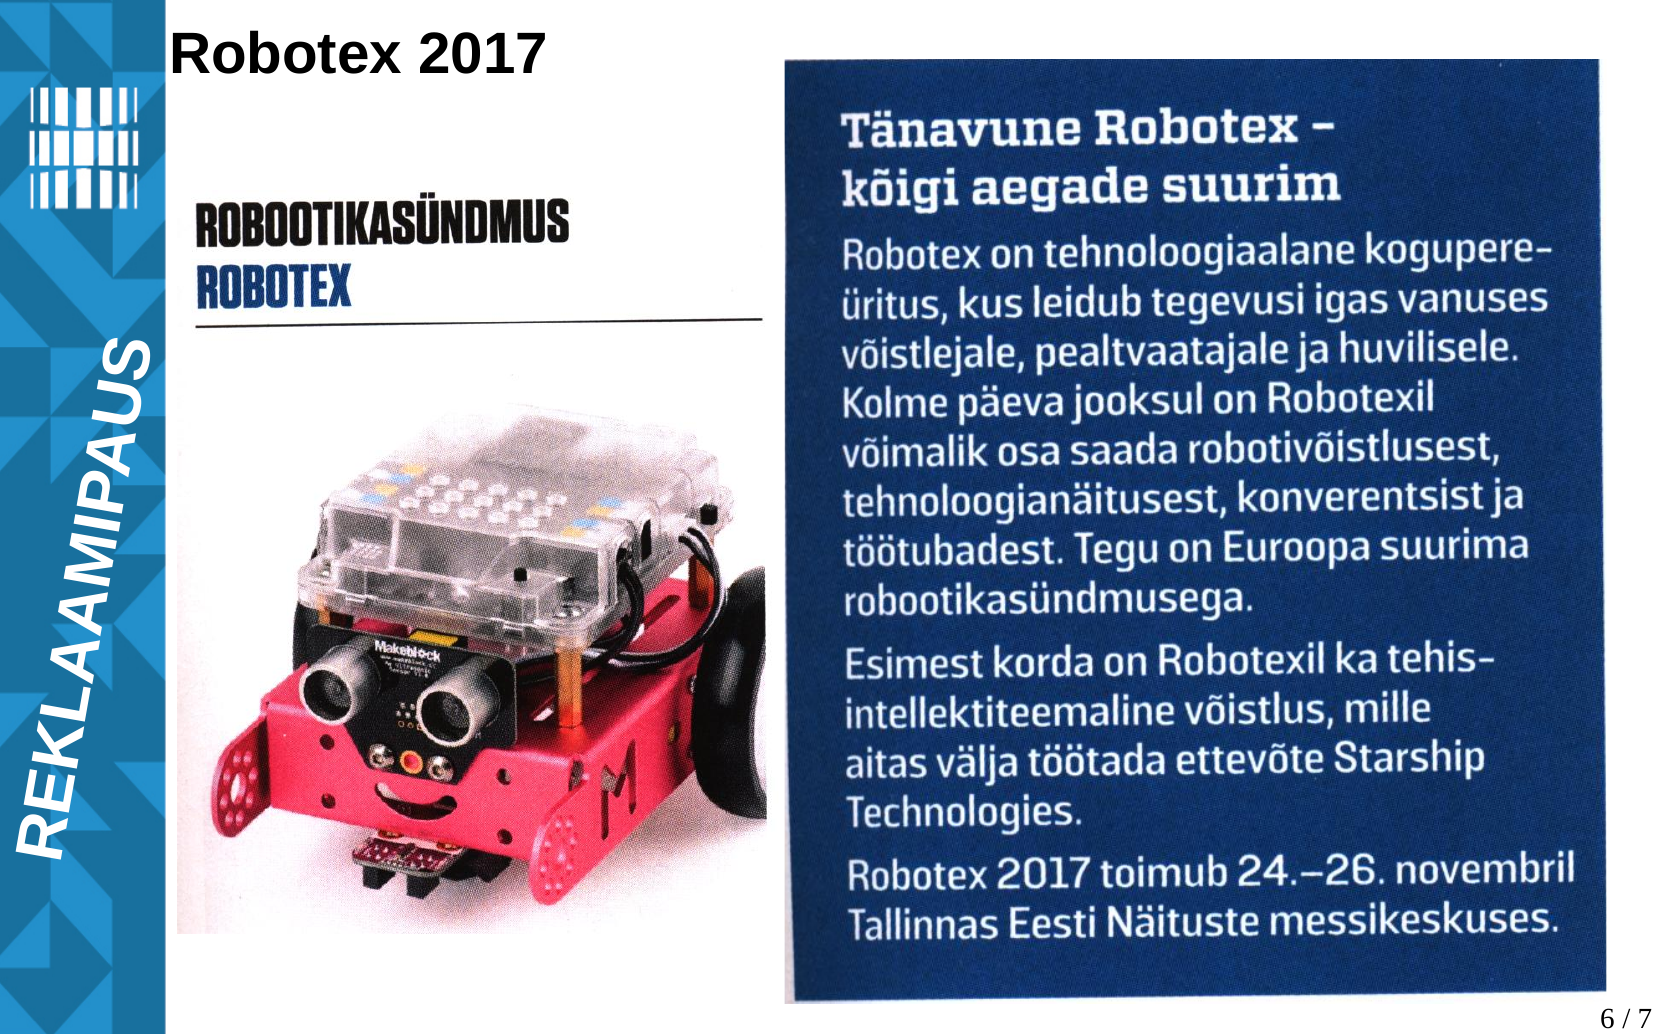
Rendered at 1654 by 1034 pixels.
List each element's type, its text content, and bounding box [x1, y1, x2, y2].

picture [177, 59, 1607, 1004]
title Robotex 2017 [169, 11, 1571, 95]
